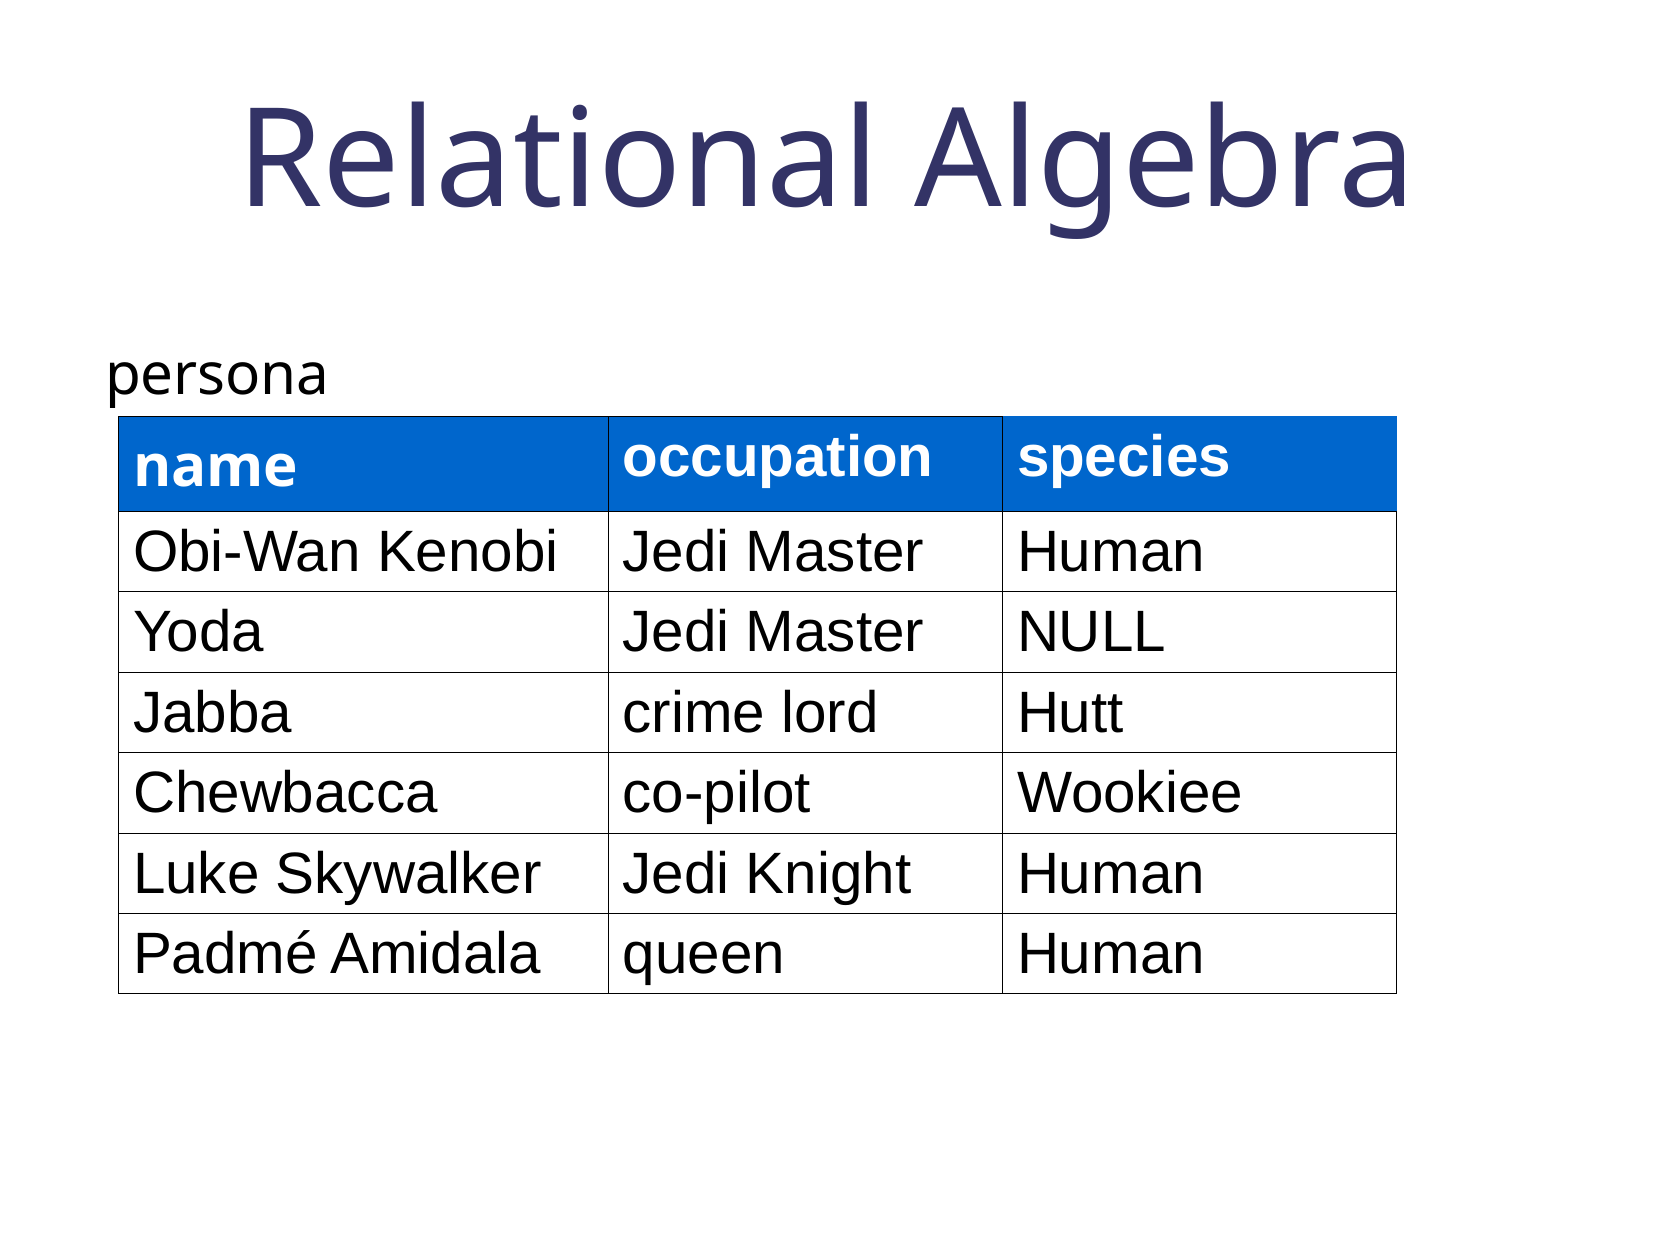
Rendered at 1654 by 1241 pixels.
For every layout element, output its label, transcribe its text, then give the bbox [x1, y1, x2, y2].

table_cell Chewbacca [119, 753, 608, 833]
table_cell Jedi Master [609, 512, 1002, 591]
table_cell Human [1003, 914, 1396, 993]
table_cell co-pilot [609, 753, 1002, 833]
table_cell Wookiee [1003, 753, 1396, 833]
table_cell Obi-Wan Kenobi [119, 512, 608, 591]
table_cell Hutt [1003, 673, 1396, 752]
table_cell Yoda [119, 592, 608, 672]
table_cell Jedi Master [609, 592, 1002, 672]
table_header occupation [609, 417, 1002, 511]
title Relational Algebra [82, 49, 1571, 257]
table_cell crime lord [609, 673, 1002, 752]
table_header name [119, 417, 608, 511]
table_cell Jabba [119, 673, 608, 752]
table_header species [1003, 416, 1397, 511]
table_cell Human [1003, 834, 1396, 913]
table_cell Human [1003, 512, 1396, 591]
table_cell Jedi Knight [609, 834, 1002, 913]
table_cell NULL [1003, 592, 1396, 672]
table_cell Padmé Amidala [119, 914, 608, 993]
text_box persona [75, 324, 685, 411]
table_cell Luke Skywalker [119, 834, 608, 913]
table_cell queen [609, 914, 1002, 993]
